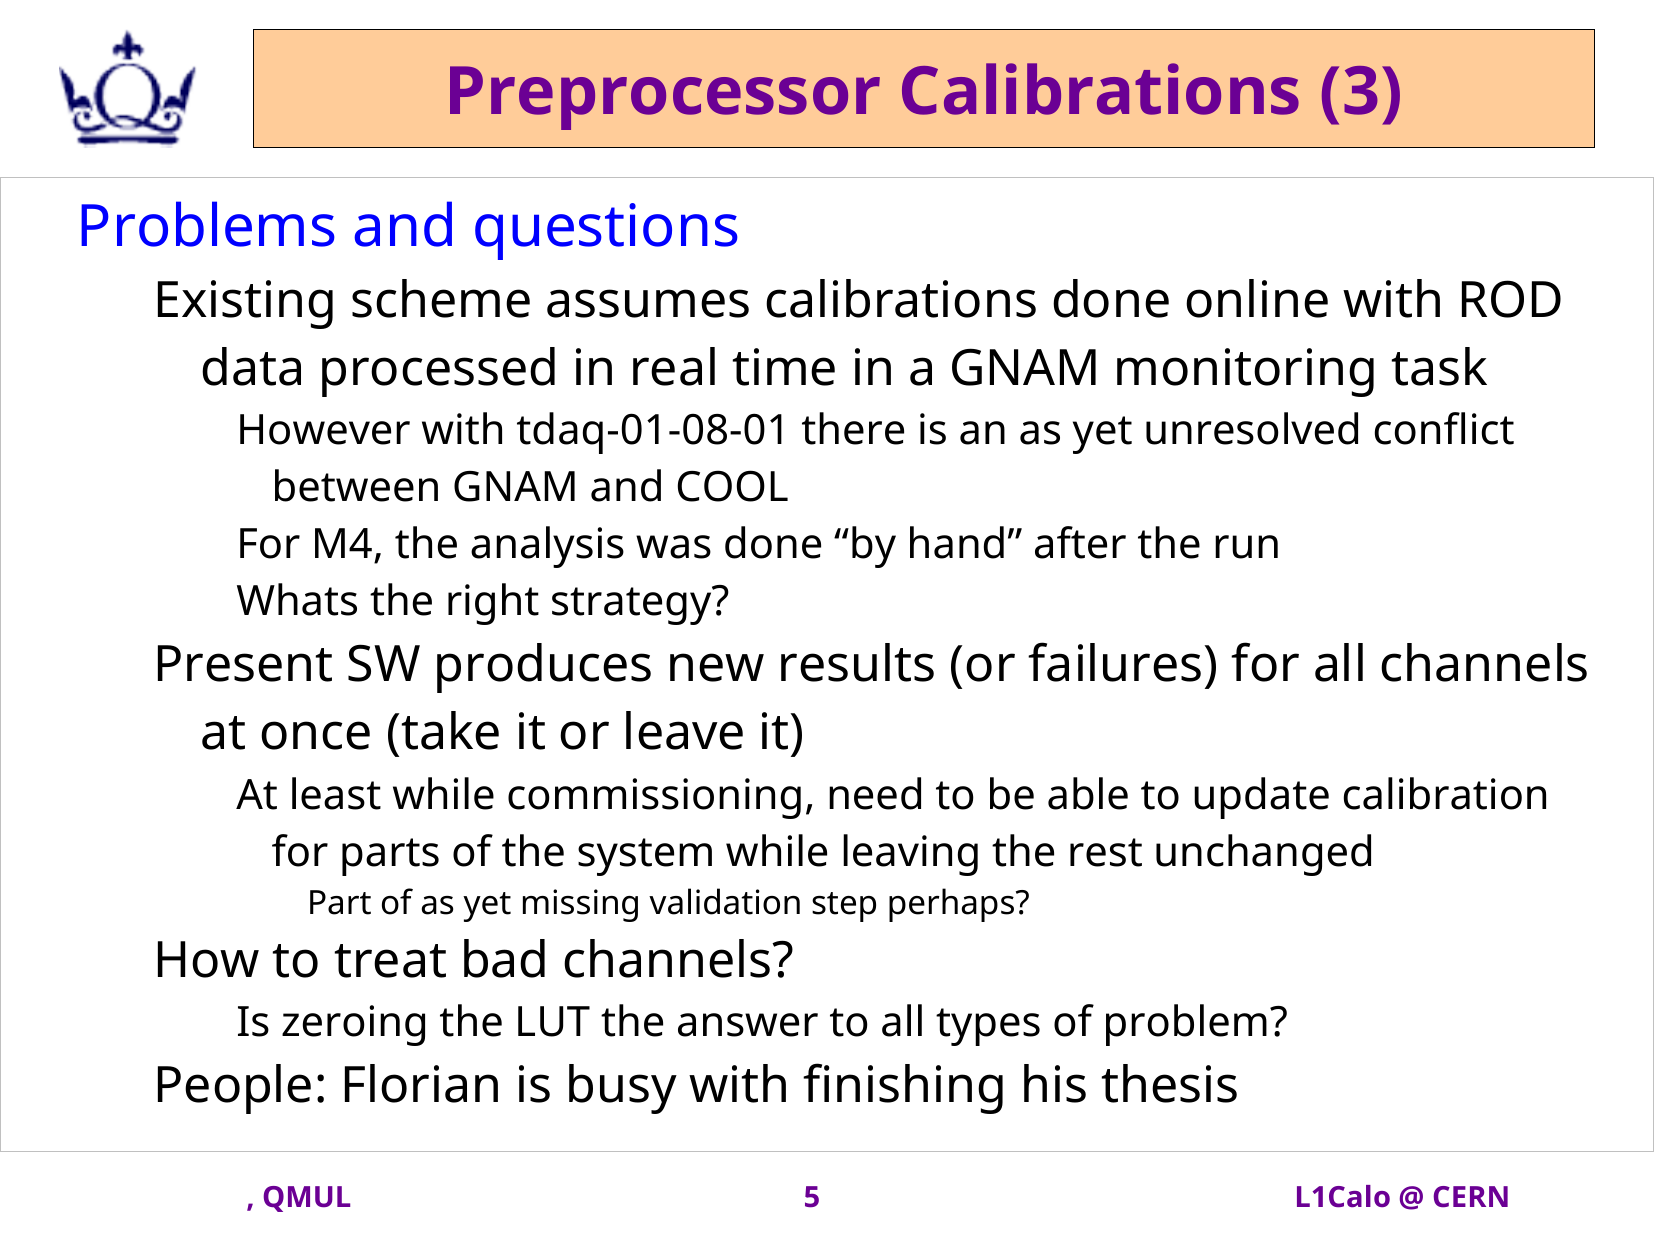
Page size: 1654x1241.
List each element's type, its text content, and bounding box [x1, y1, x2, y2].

list Problems and questions Existing scheme assumes calibrations done online with ROD data processed in real time in a GNAM monitoring task However with tdaq-01-08-01 there is an as yet unresolved conflict between GNAM and COOL For M4, the analysis was done “by hand” after the run Whats the right strategy? Present SW produces new results (or failures) for all channels at once (take it or leave it) At least while commissioning, need to be able to update calibration for parts of the system while leaving the rest unchanged Part of as yet missing validation step perhaps? How to treat bad channels? Is zeroing the LUT the answer to all types of problem? People: Florian is busy with finishing his thesis [59, 184, 1603, 1142]
title Preprocessor Calibrations (3) [253, 29, 1595, 148]
picture [59, 29, 200, 148]
